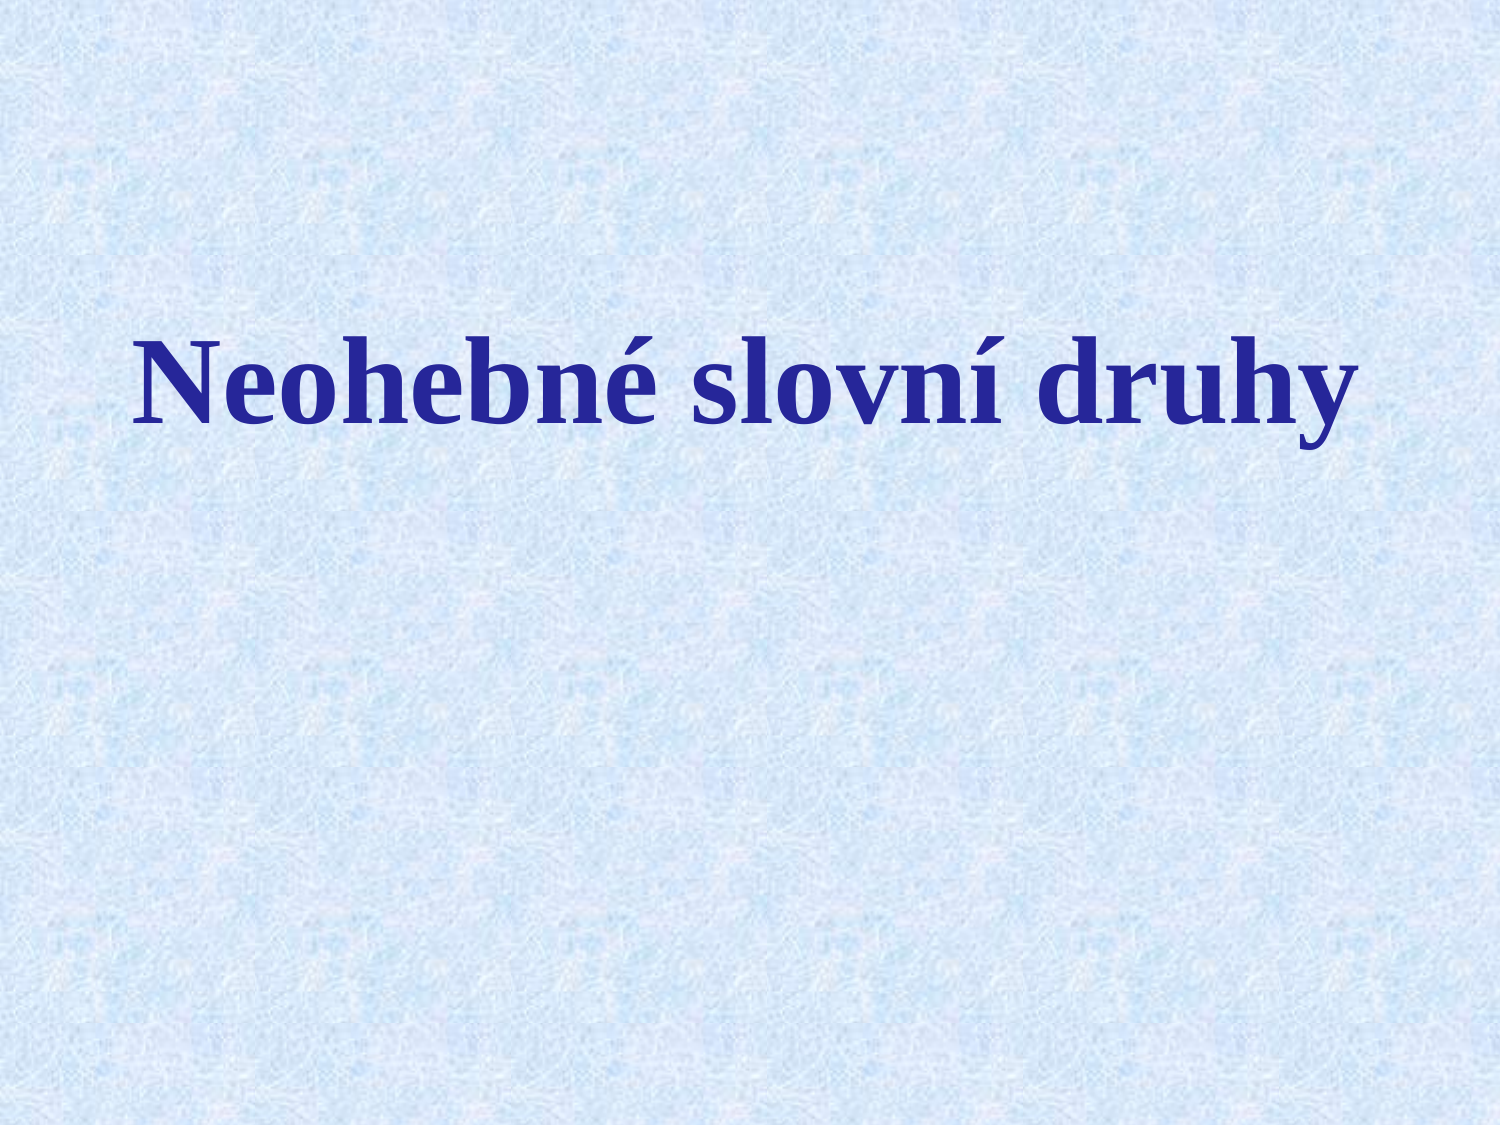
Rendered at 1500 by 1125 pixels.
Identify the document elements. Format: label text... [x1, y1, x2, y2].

text_box Neohebné slovní druhy [117, 304, 1418, 459]
